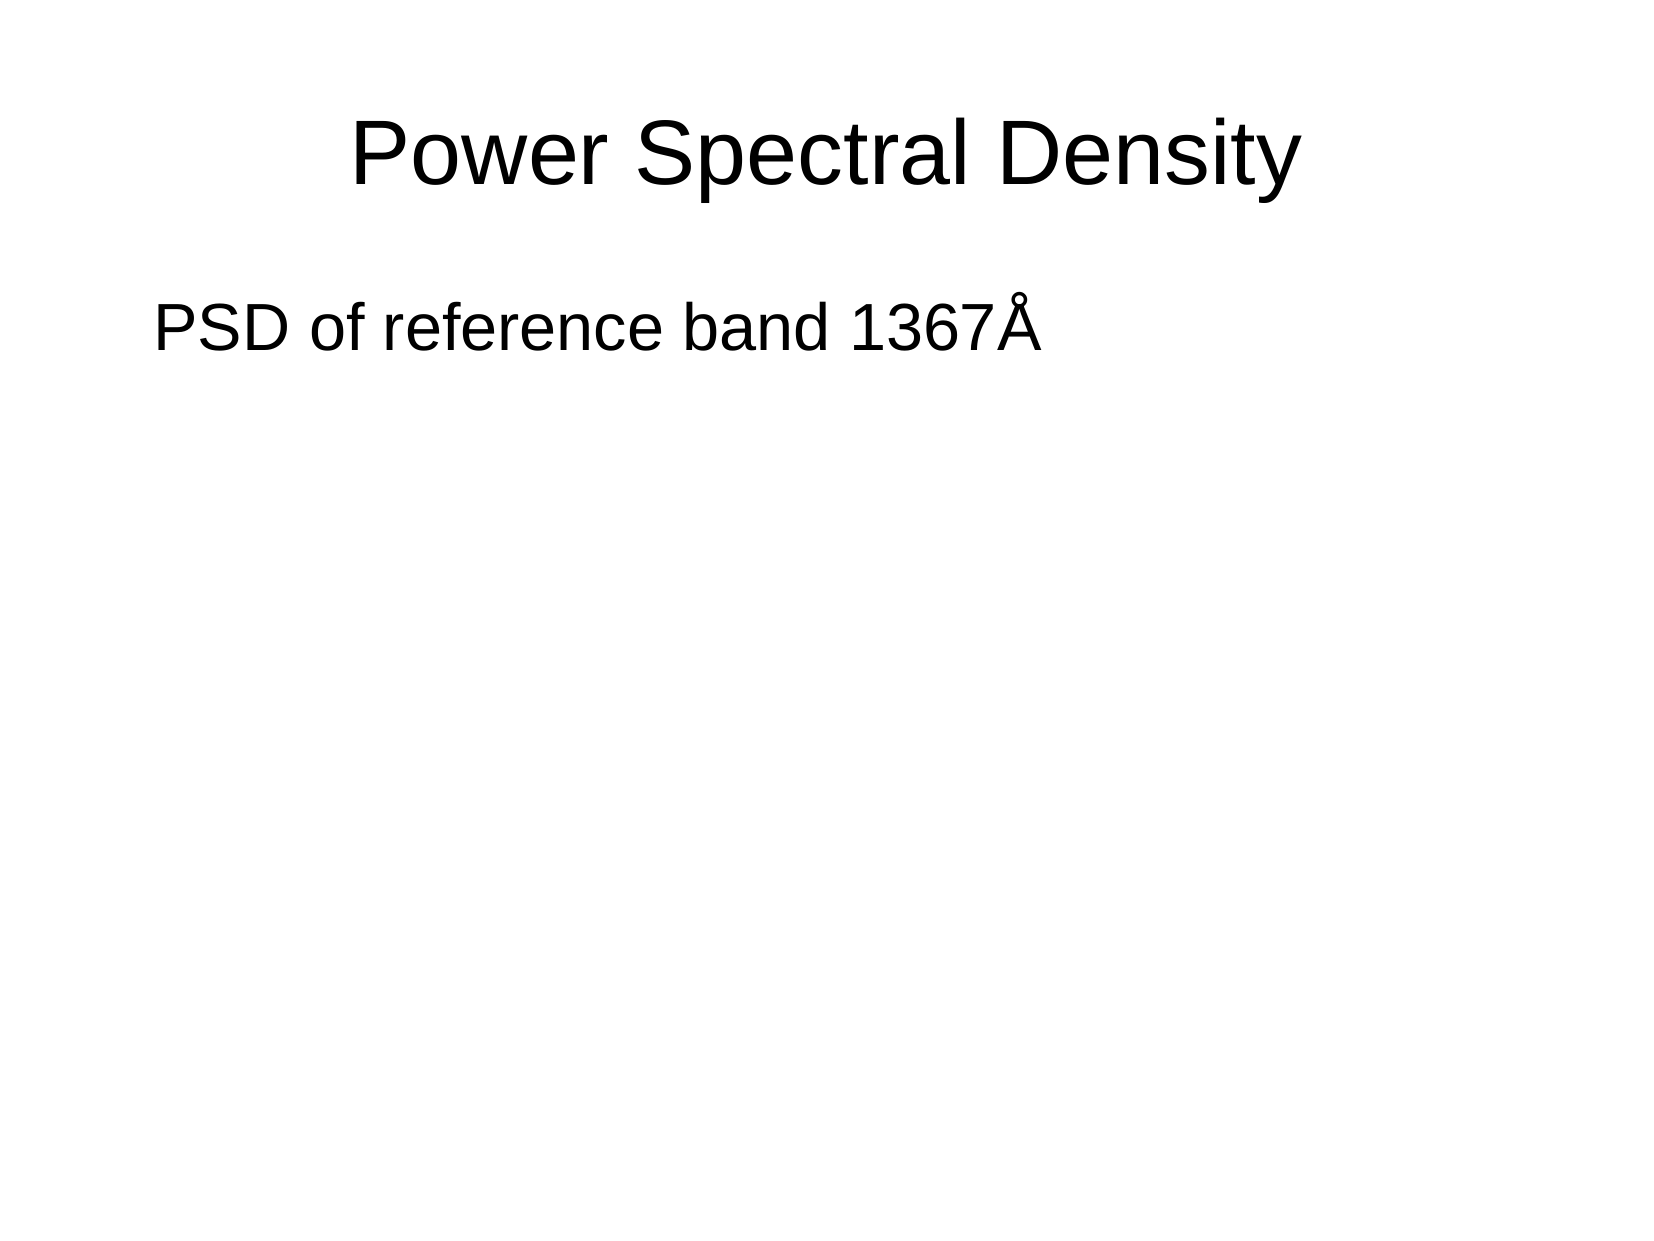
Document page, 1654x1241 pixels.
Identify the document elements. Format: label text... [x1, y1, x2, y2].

list PSD of reference band 1367Å [82, 290, 1571, 1010]
title Power Spectral Density [82, 49, 1571, 257]
